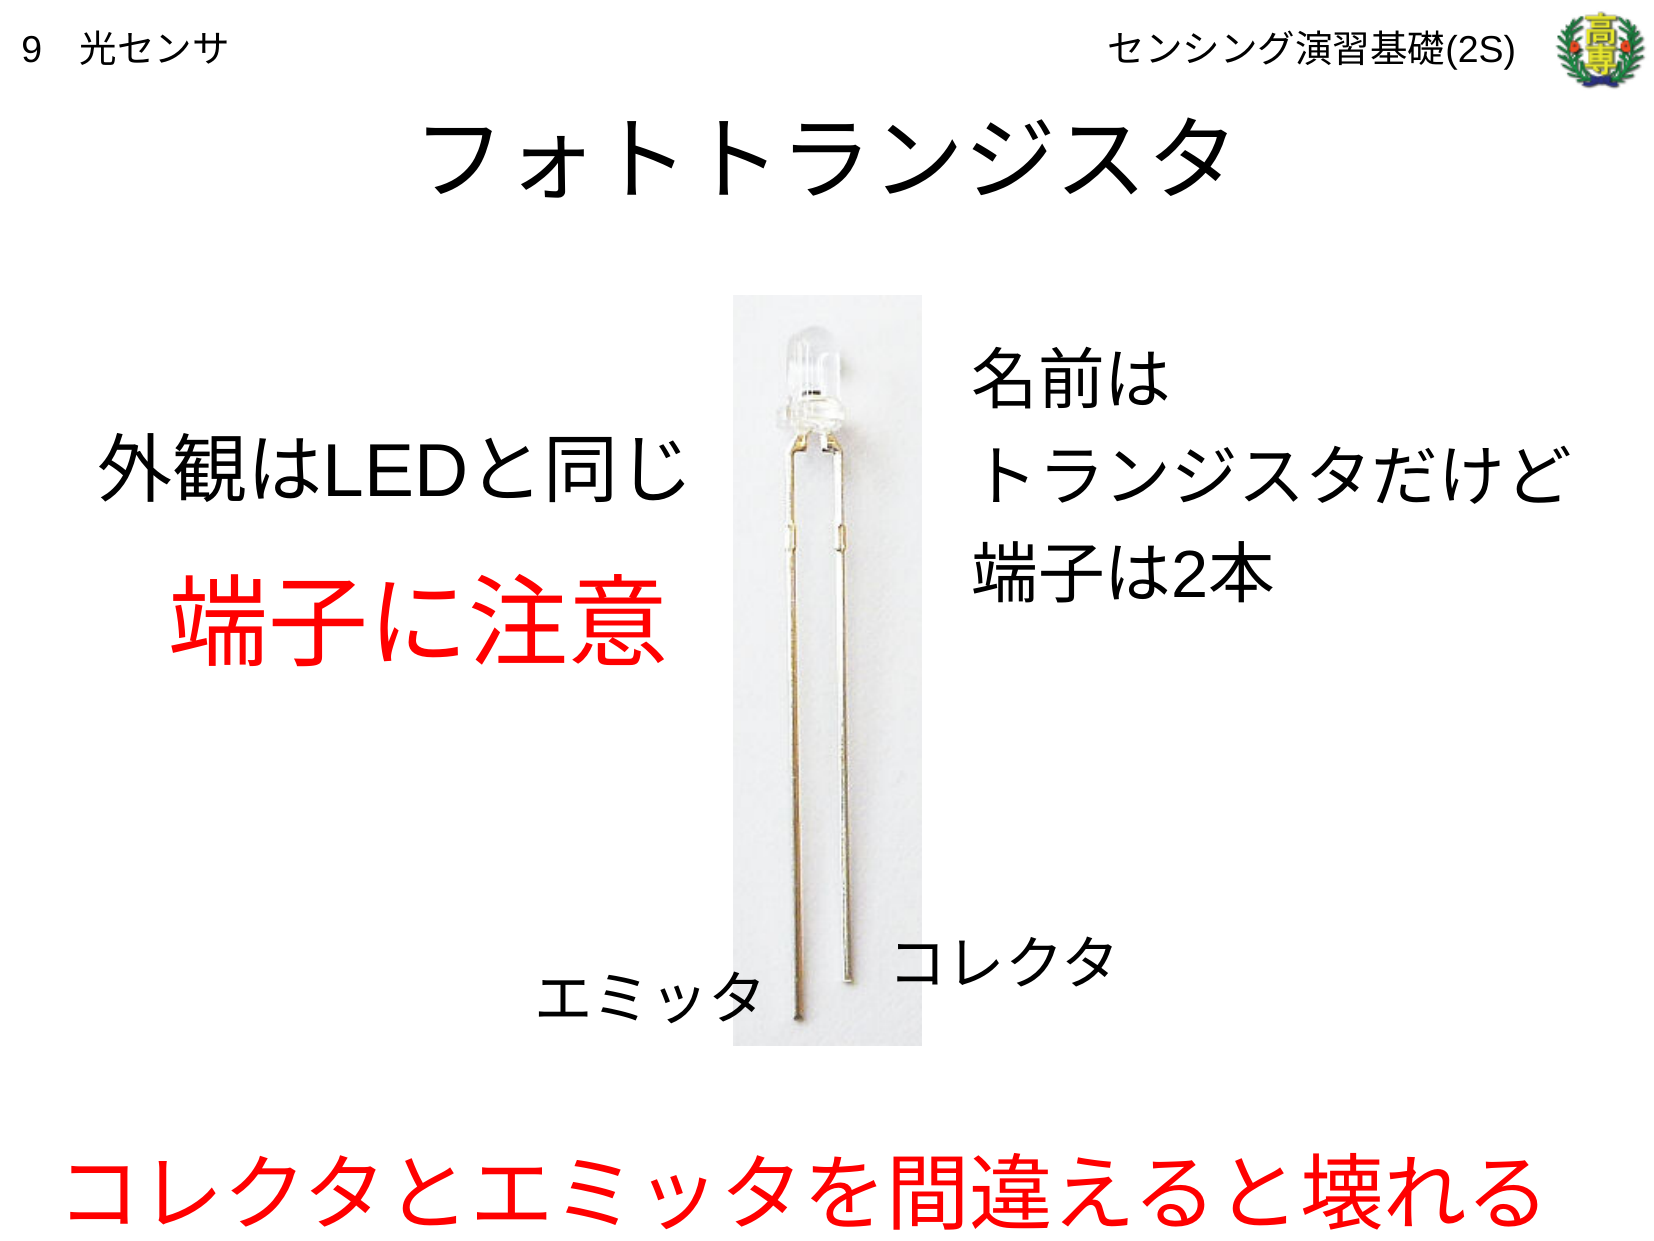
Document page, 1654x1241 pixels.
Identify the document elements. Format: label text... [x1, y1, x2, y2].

text_box コレクタとエミッタを間違えると壊れる [42, 1119, 1571, 1241]
text_box 外観はLEDと同じ [82, 401, 709, 512]
text_box 9 光センサ [6, 11, 923, 75]
picture [1553, 2, 1650, 99]
text_box 名前は トランジスタだけど端子は2本 [956, 318, 1595, 588]
text_box 端子に注意 [153, 534, 709, 677]
text_box コレクタ [874, 909, 1146, 1004]
text_box センシング演習基礎(2S) [1077, 11, 1531, 75]
text_box エミッタ [519, 944, 792, 1052]
title フォトトランジスタ [82, 49, 1571, 257]
picture [733, 295, 922, 1046]
